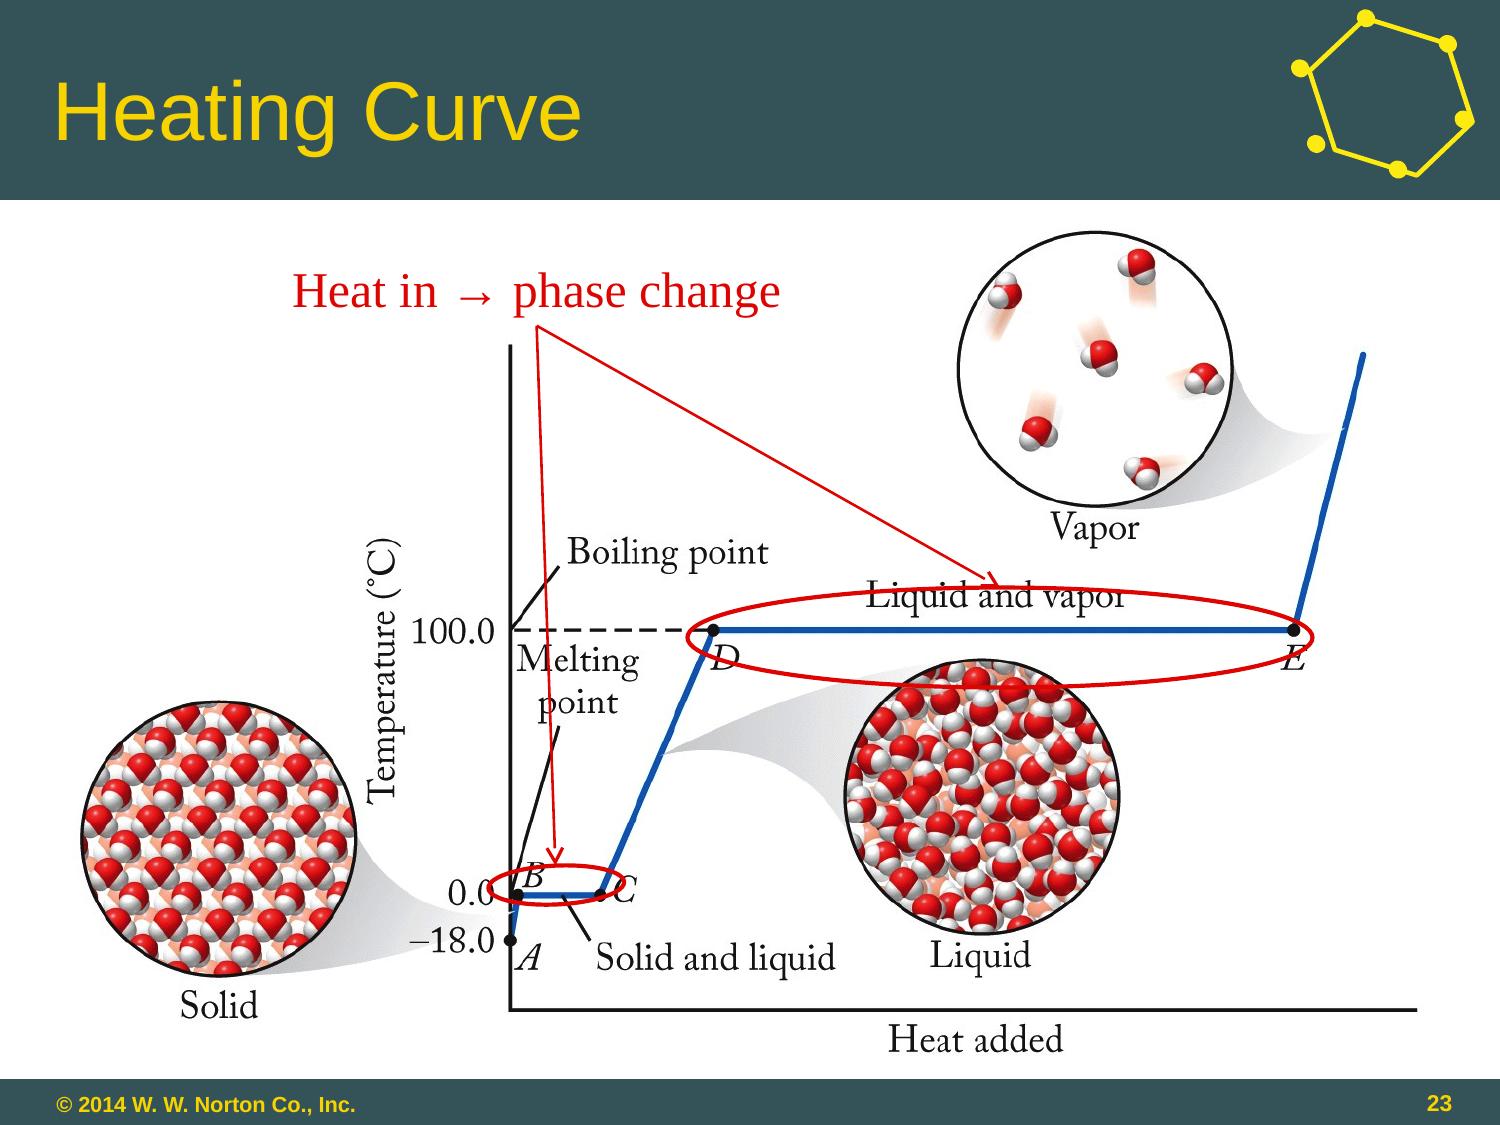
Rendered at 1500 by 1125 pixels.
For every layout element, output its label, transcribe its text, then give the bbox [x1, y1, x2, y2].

text_box Heat in → phase change [277, 249, 797, 325]
picture [68, 220, 1432, 1063]
title Heating Curve [37, 19, 1118, 195]
slide_number <number> [1408, 1085, 1468, 1120]
